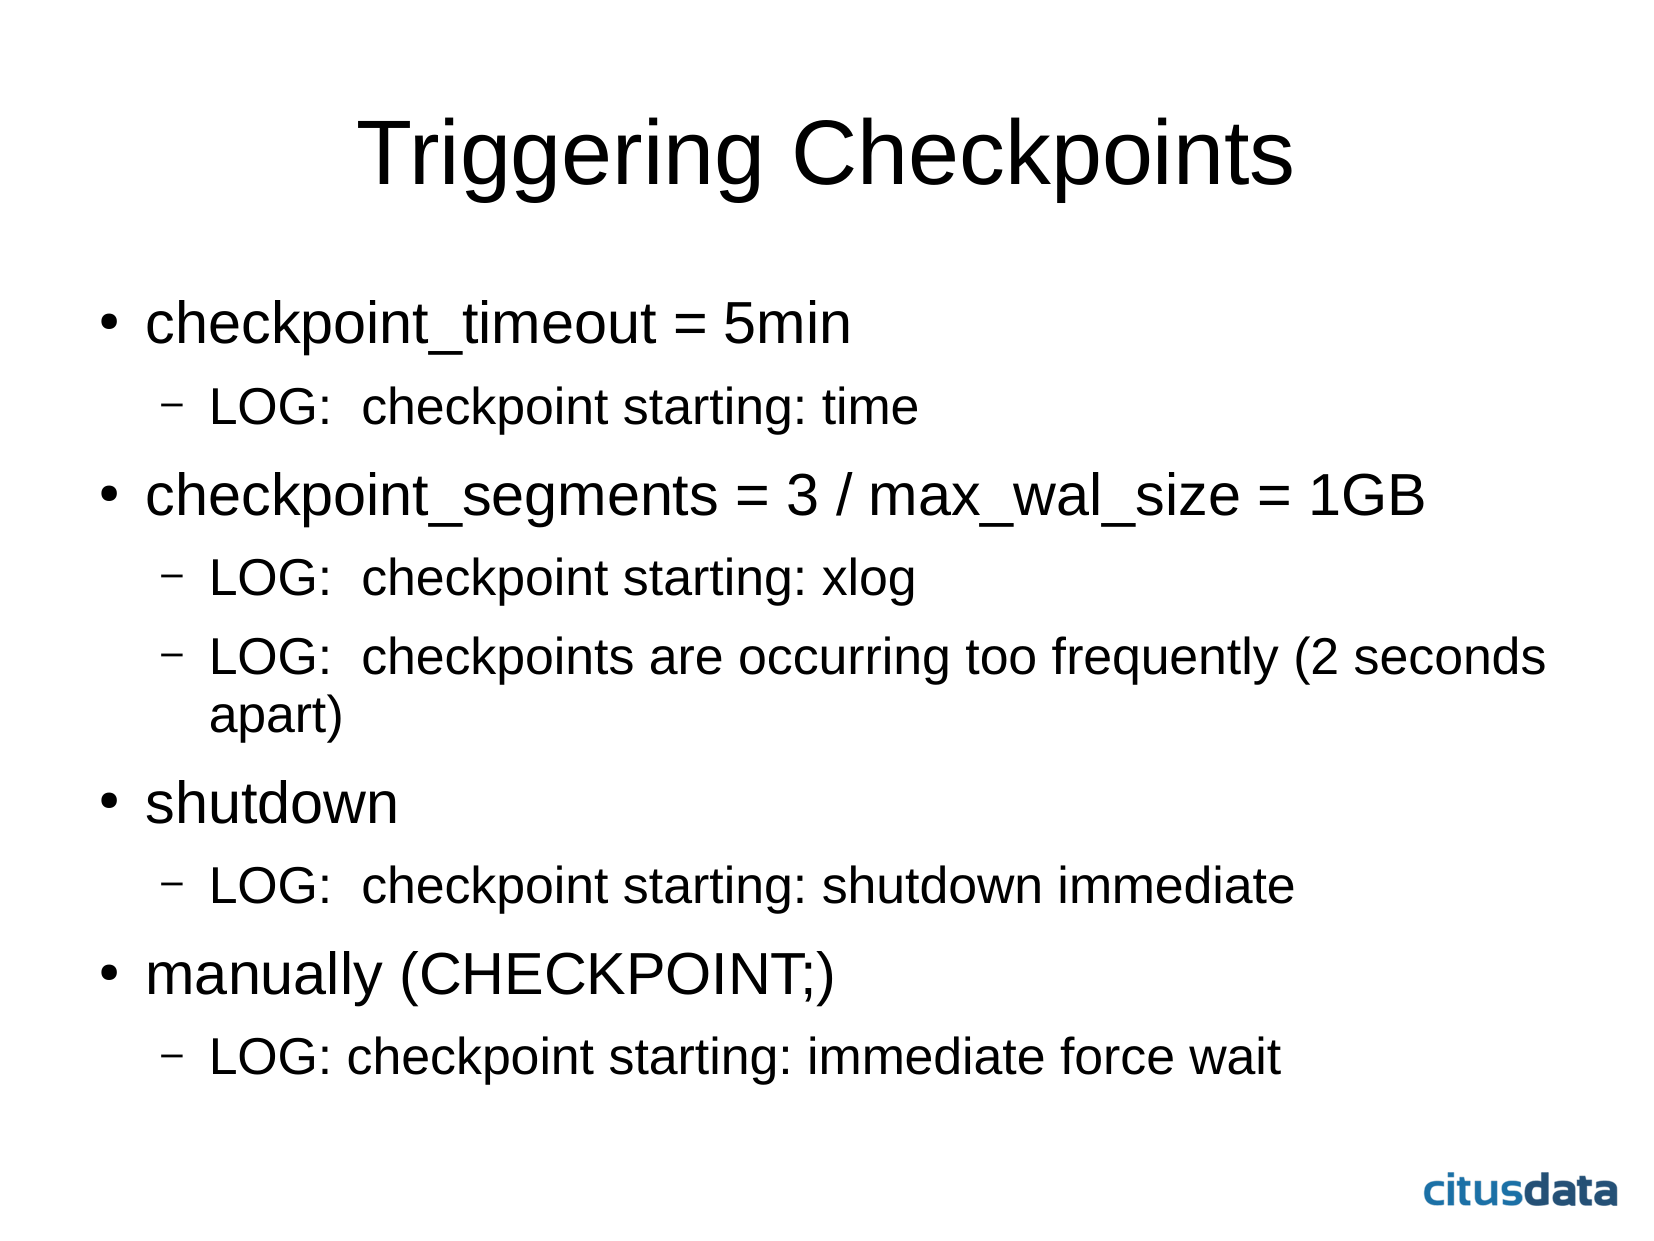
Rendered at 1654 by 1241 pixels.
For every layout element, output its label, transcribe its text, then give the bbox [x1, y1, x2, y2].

list checkpoint_timeout = 5min LOG: checkpoint starting: time checkpoint_segments = 3 / max_wal_size = 1GB LOG: checkpoint starting: xlog LOG: checkpoints are occurring too frequently (2 seconds apart) shutdown LOG: checkpoint starting: shutdown immediate manually (CHECKPOINT;) LOG: checkpoint starting: immediate force wait [82, 290, 1571, 1096]
title Triggering Checkpoints [82, 49, 1571, 257]
picture [1420, 1167, 1622, 1209]
